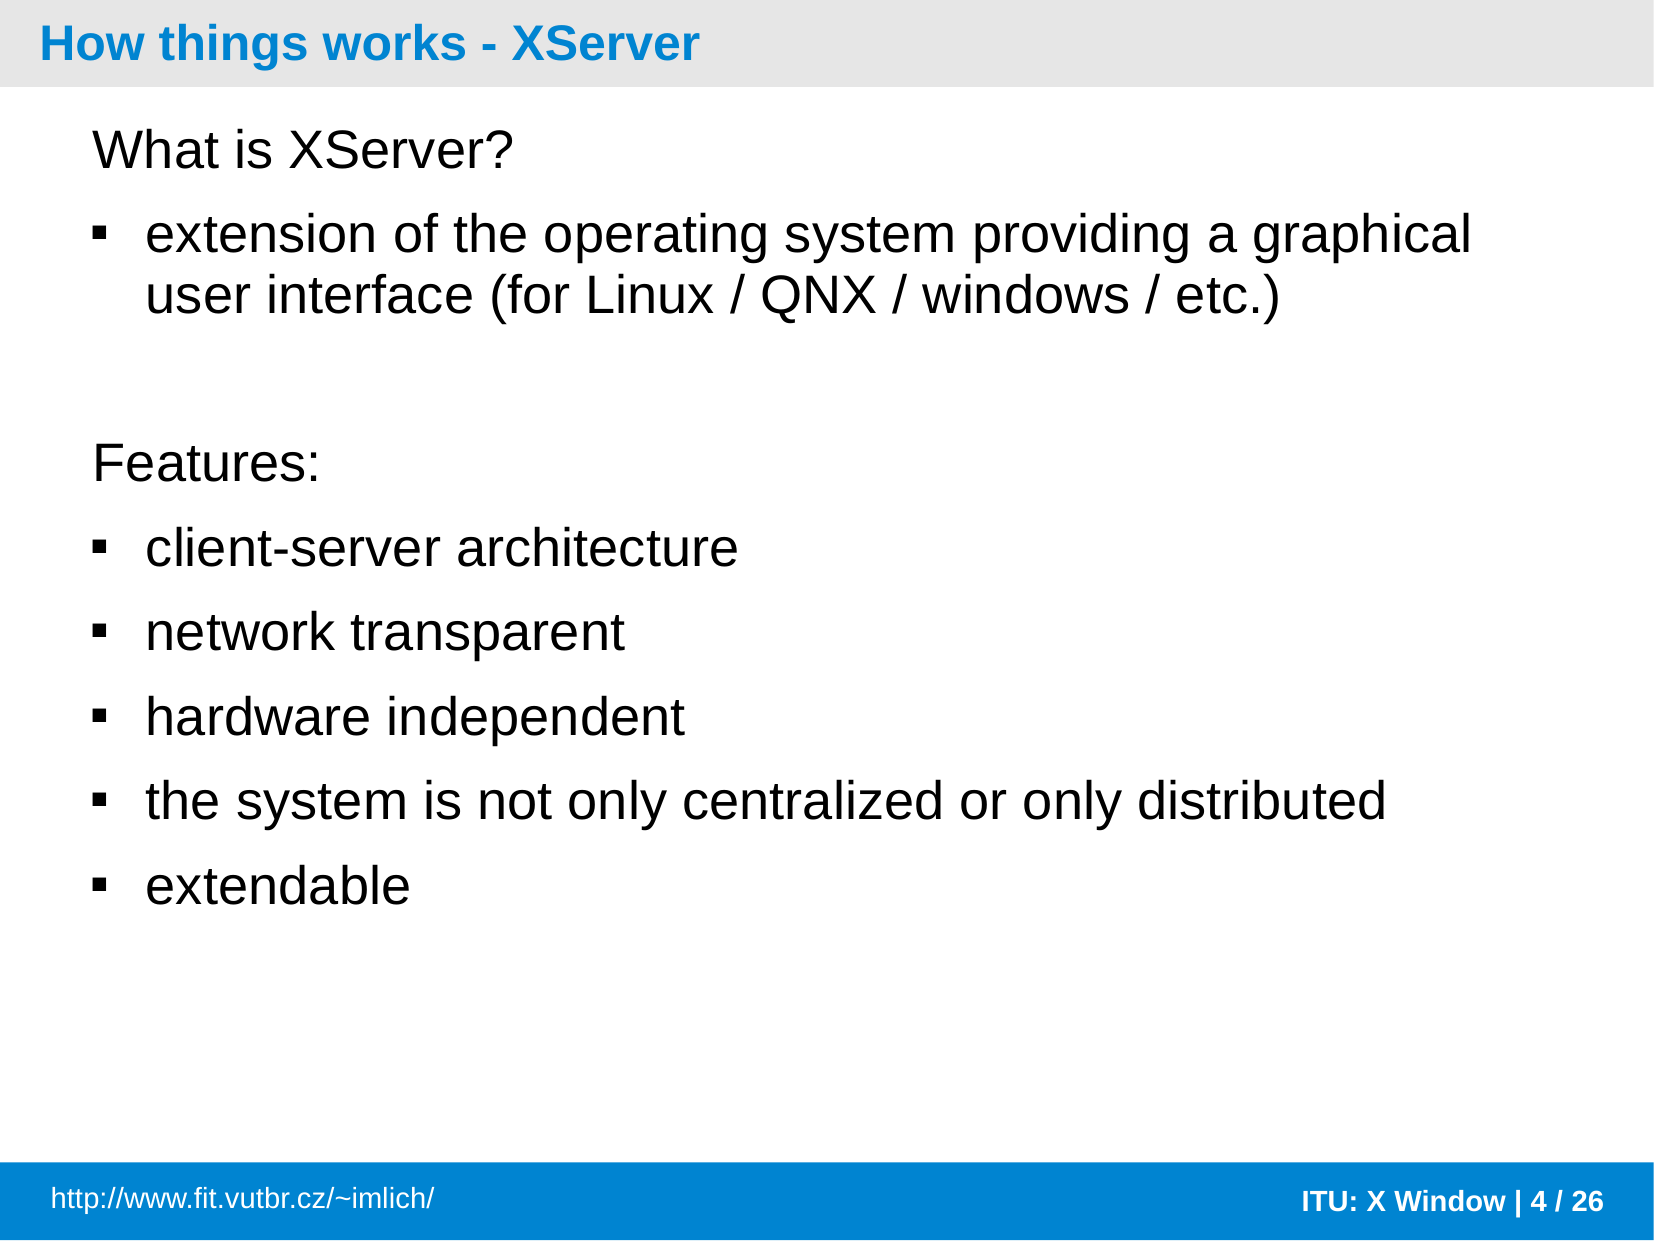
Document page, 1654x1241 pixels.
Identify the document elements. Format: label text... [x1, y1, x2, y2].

list What is XServer? extension of the operating system providing a graphical user interface (for Linux / QNX / windows / etc.) Features: client-server architecture network transparent hardware independent the system is not only centralized or only distributed extendable [75, 119, 1564, 1111]
title How things works - XServer [39, 5, 1615, 81]
